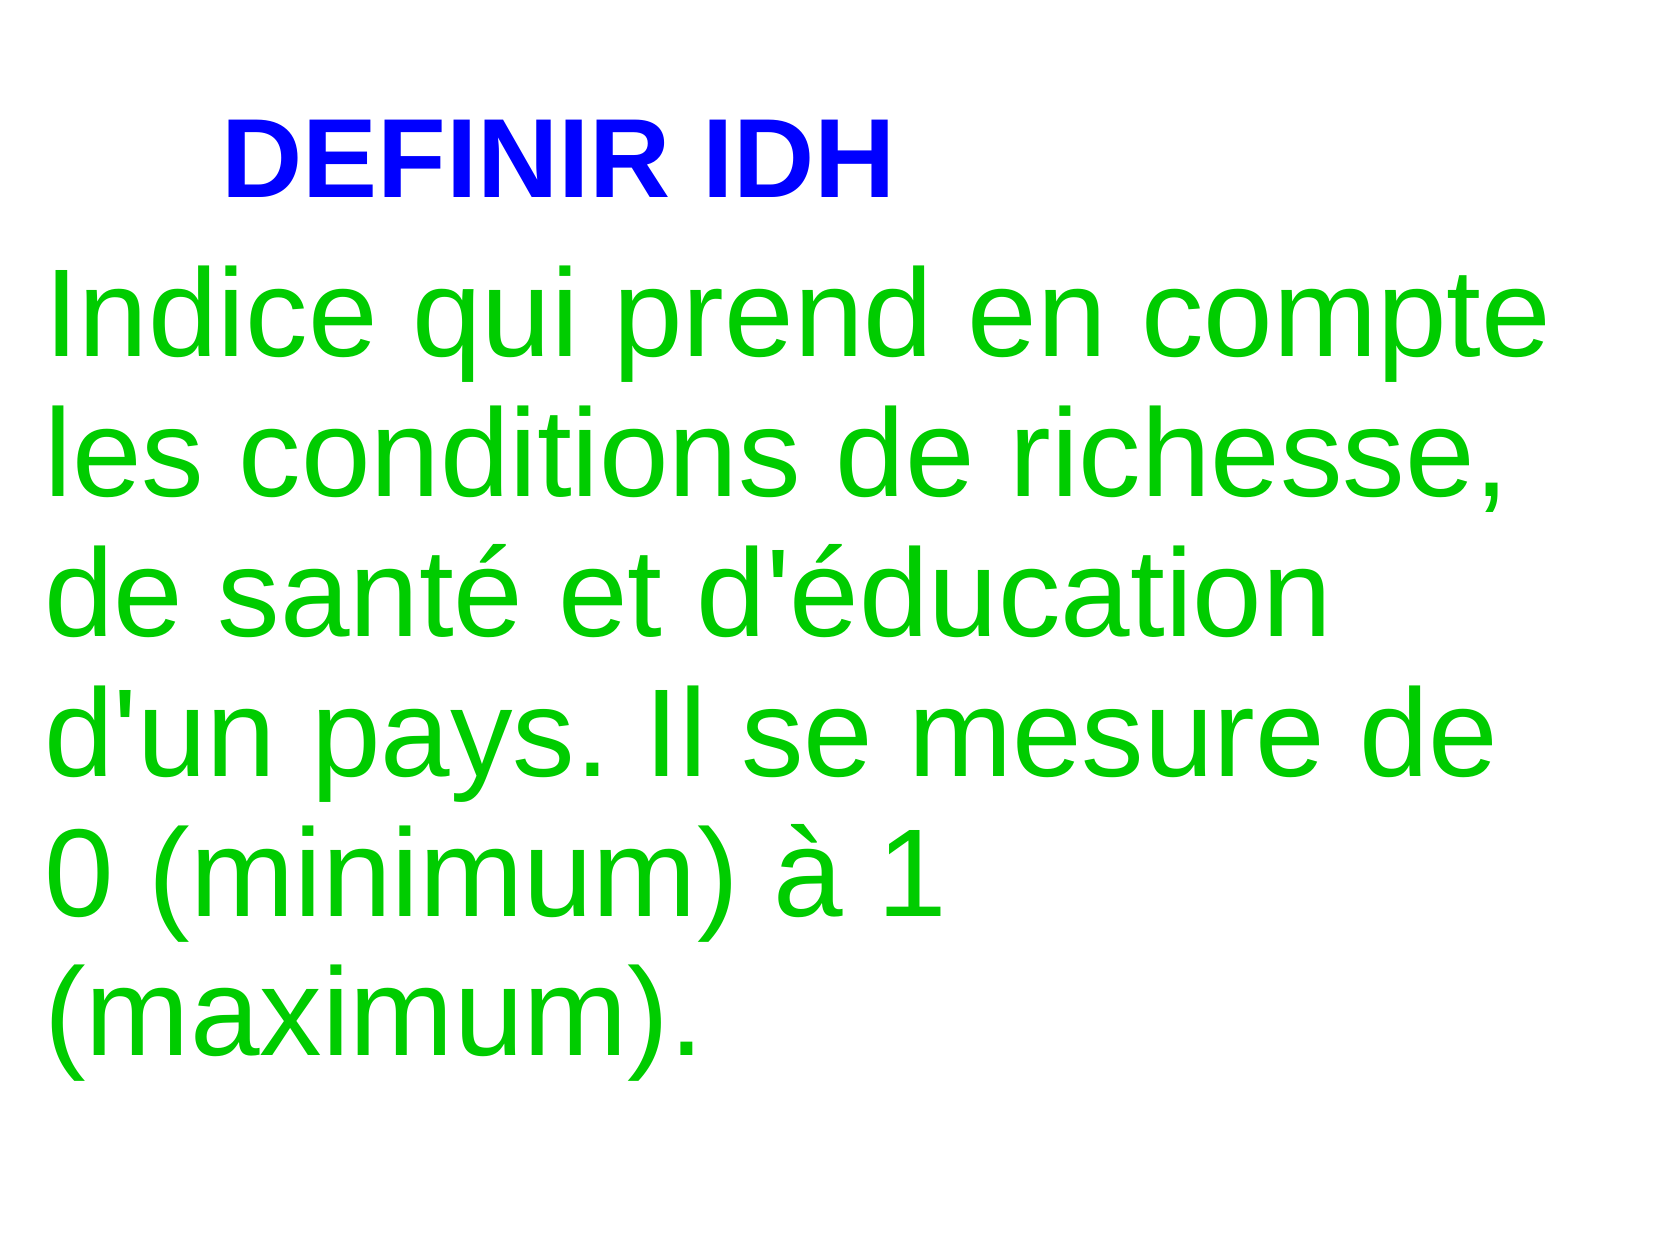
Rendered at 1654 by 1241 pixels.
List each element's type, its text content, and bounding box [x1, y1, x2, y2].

text_box Indice qui prend en compte les conditions de richesse, de santé et d'éducation d'un pays. Il se mesure de 0 (minimum) à 1 (maximum). [29, 236, 1595, 1137]
text_box DEFINIR IDH [206, 88, 1625, 229]
